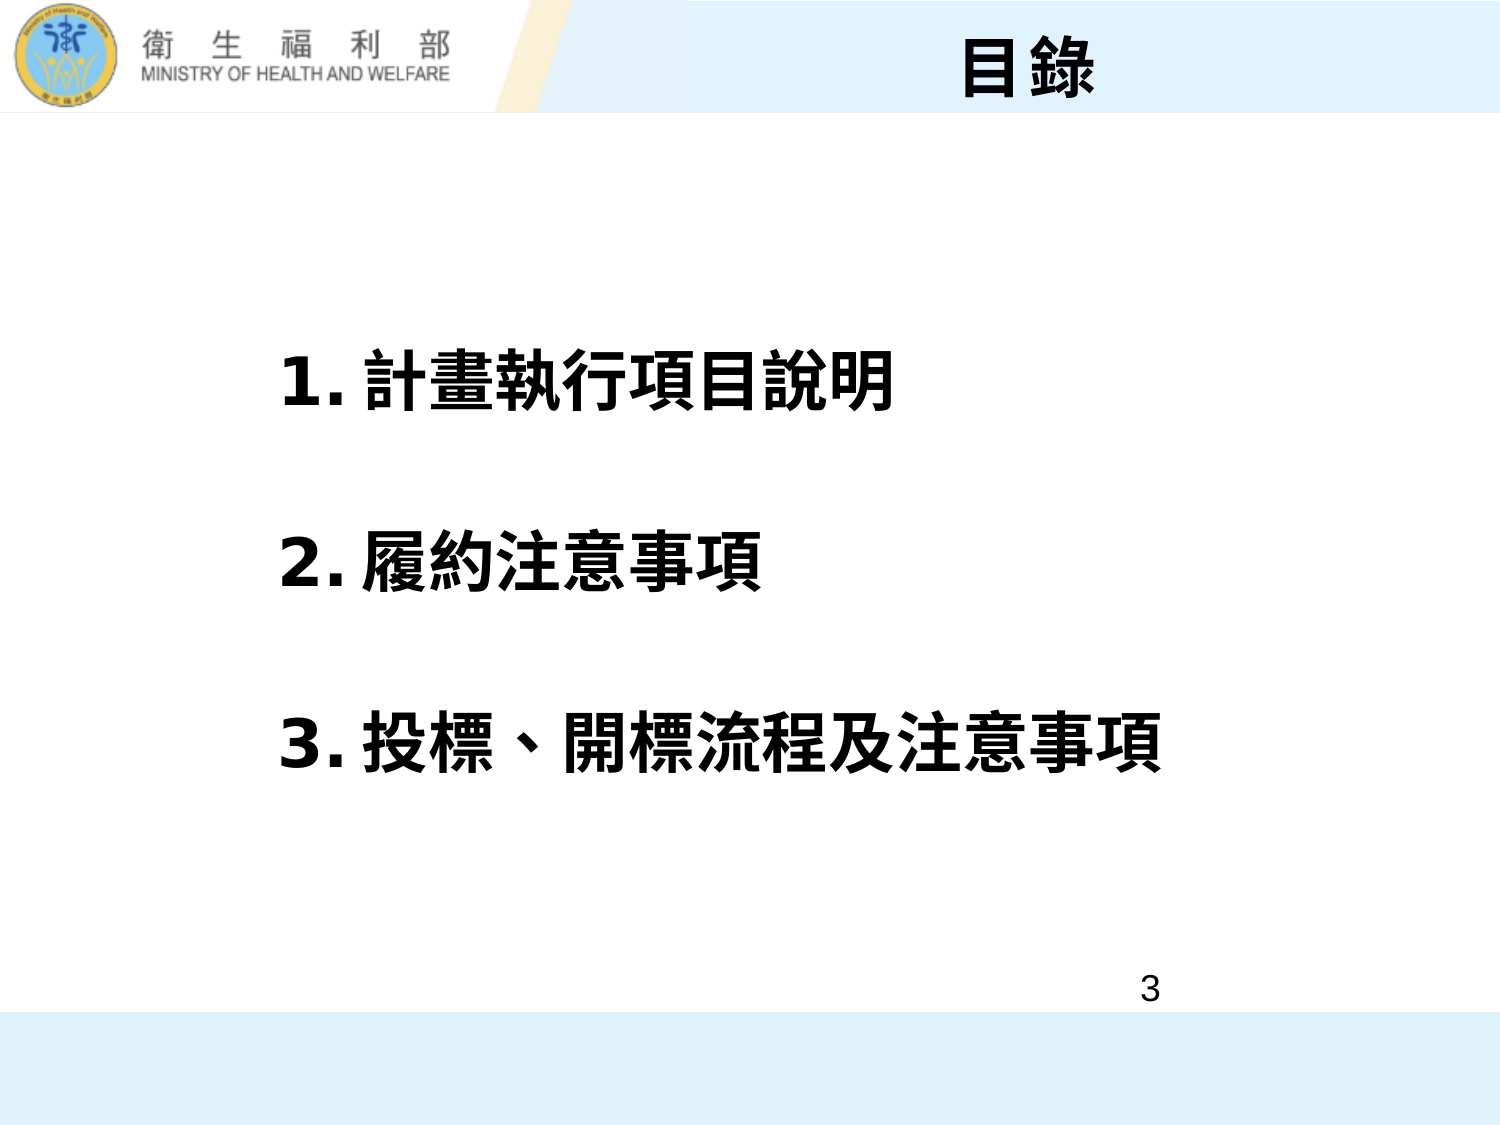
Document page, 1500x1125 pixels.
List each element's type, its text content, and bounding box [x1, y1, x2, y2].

list 計畫執行項目說明 履約注意事項 投標、開標流程及注意事項 [277, 258, 1276, 822]
title 目錄 [577, 0, 1476, 160]
text_box 3 [1125, 956, 1476, 1016]
